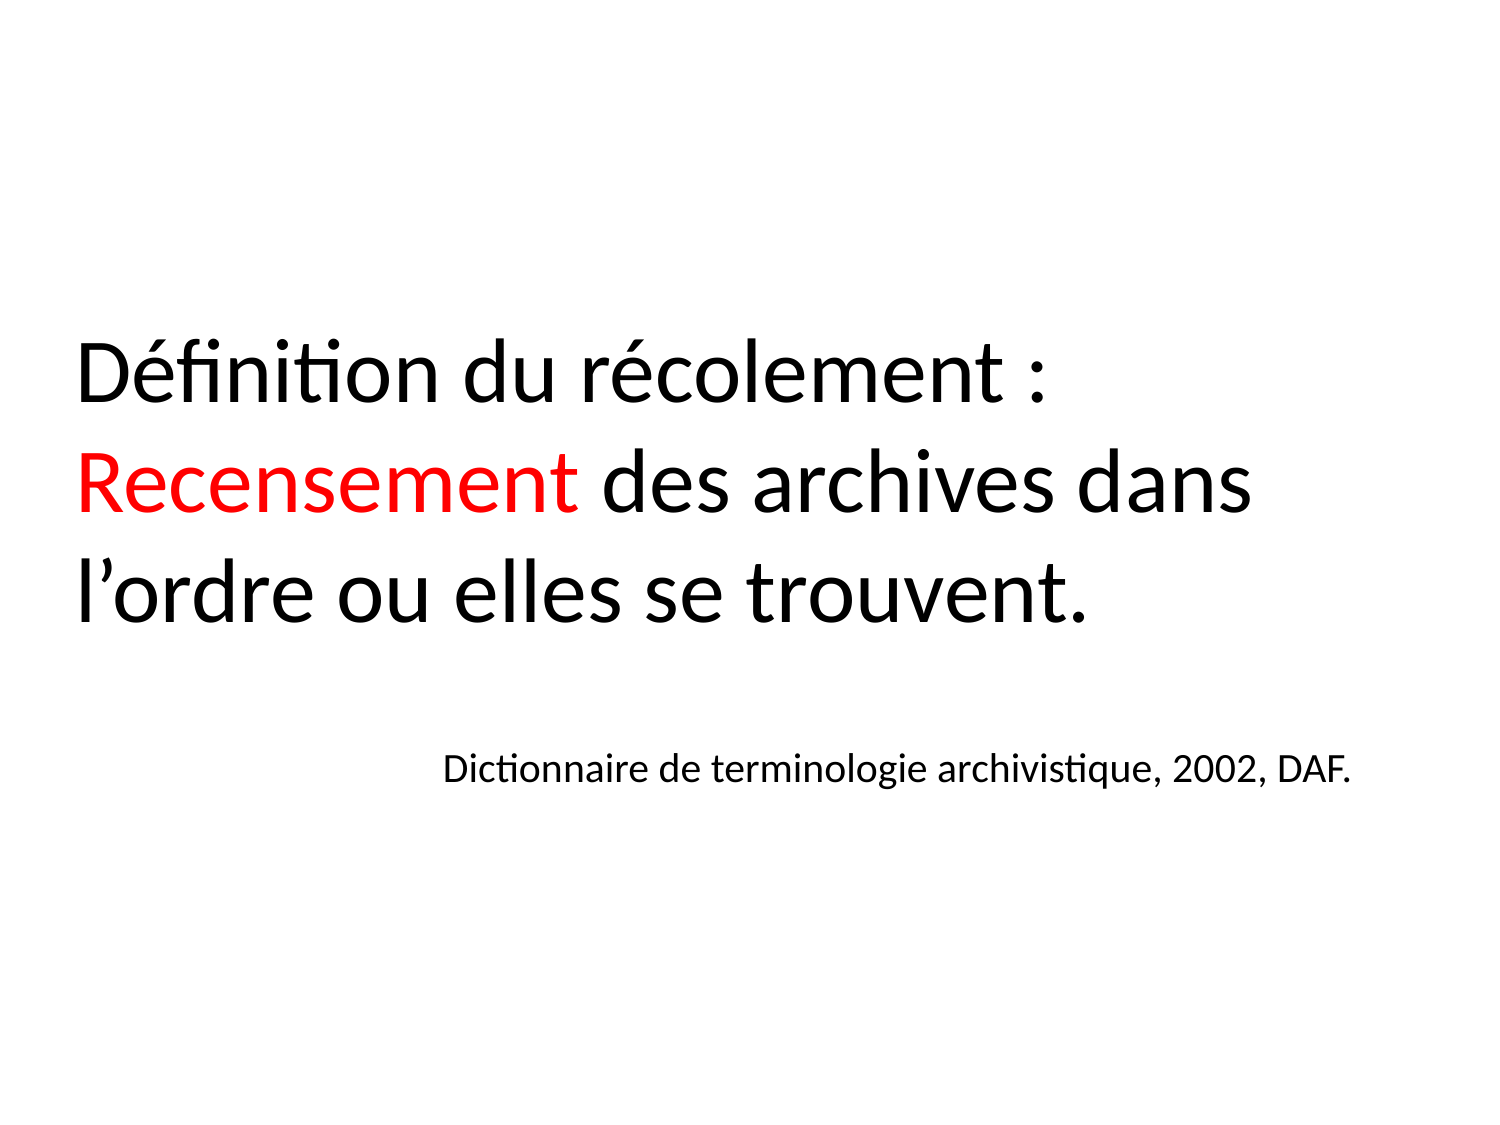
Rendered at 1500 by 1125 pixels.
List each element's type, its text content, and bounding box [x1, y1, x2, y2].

title Définition du récolement : Recensement des archives dans l’ordre ou elles se trouvent. Dictionnaire de terminologie archivistique, 2002, DAF. [75, 45, 1425, 1106]
